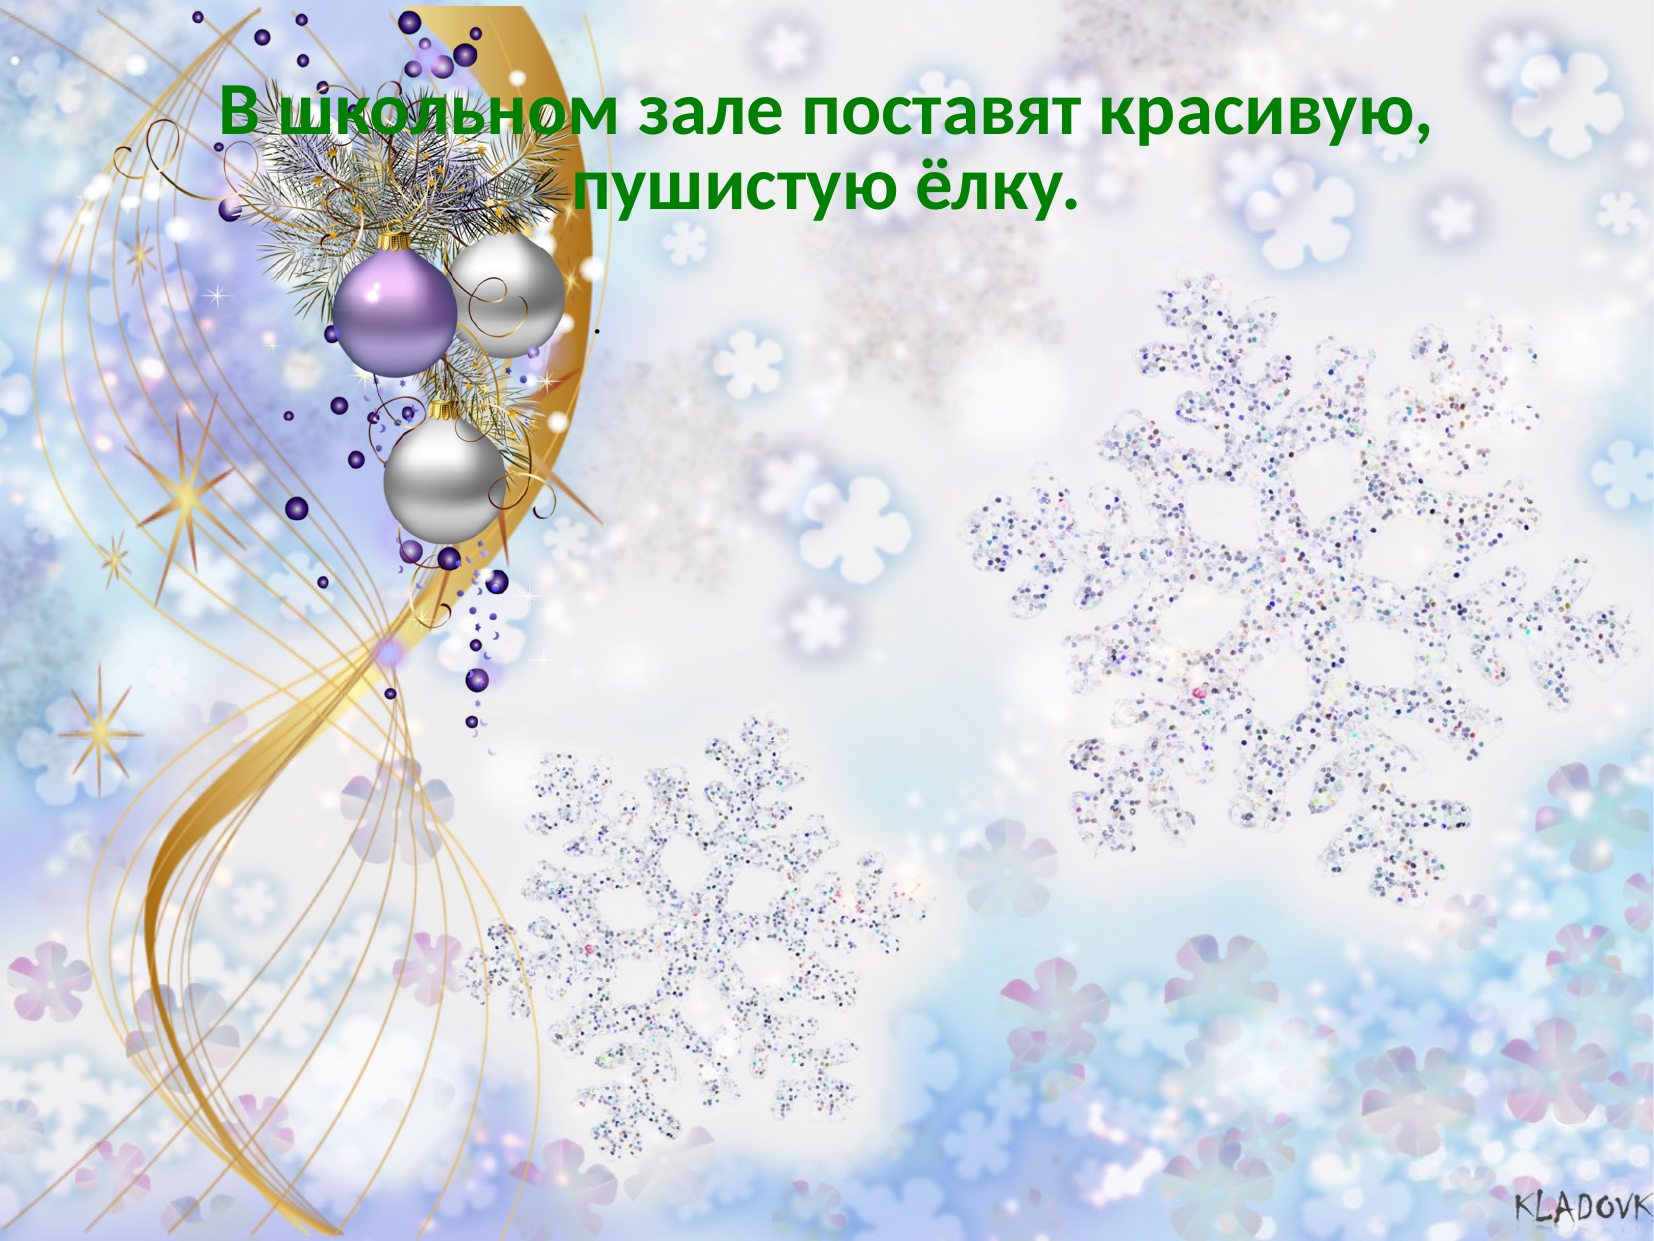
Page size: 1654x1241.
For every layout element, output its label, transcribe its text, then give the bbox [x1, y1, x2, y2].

picture [0, 0, 1654, 1241]
title В школьном зале поставят красивую, пушистую ёлку. [82, 56, 1571, 250]
